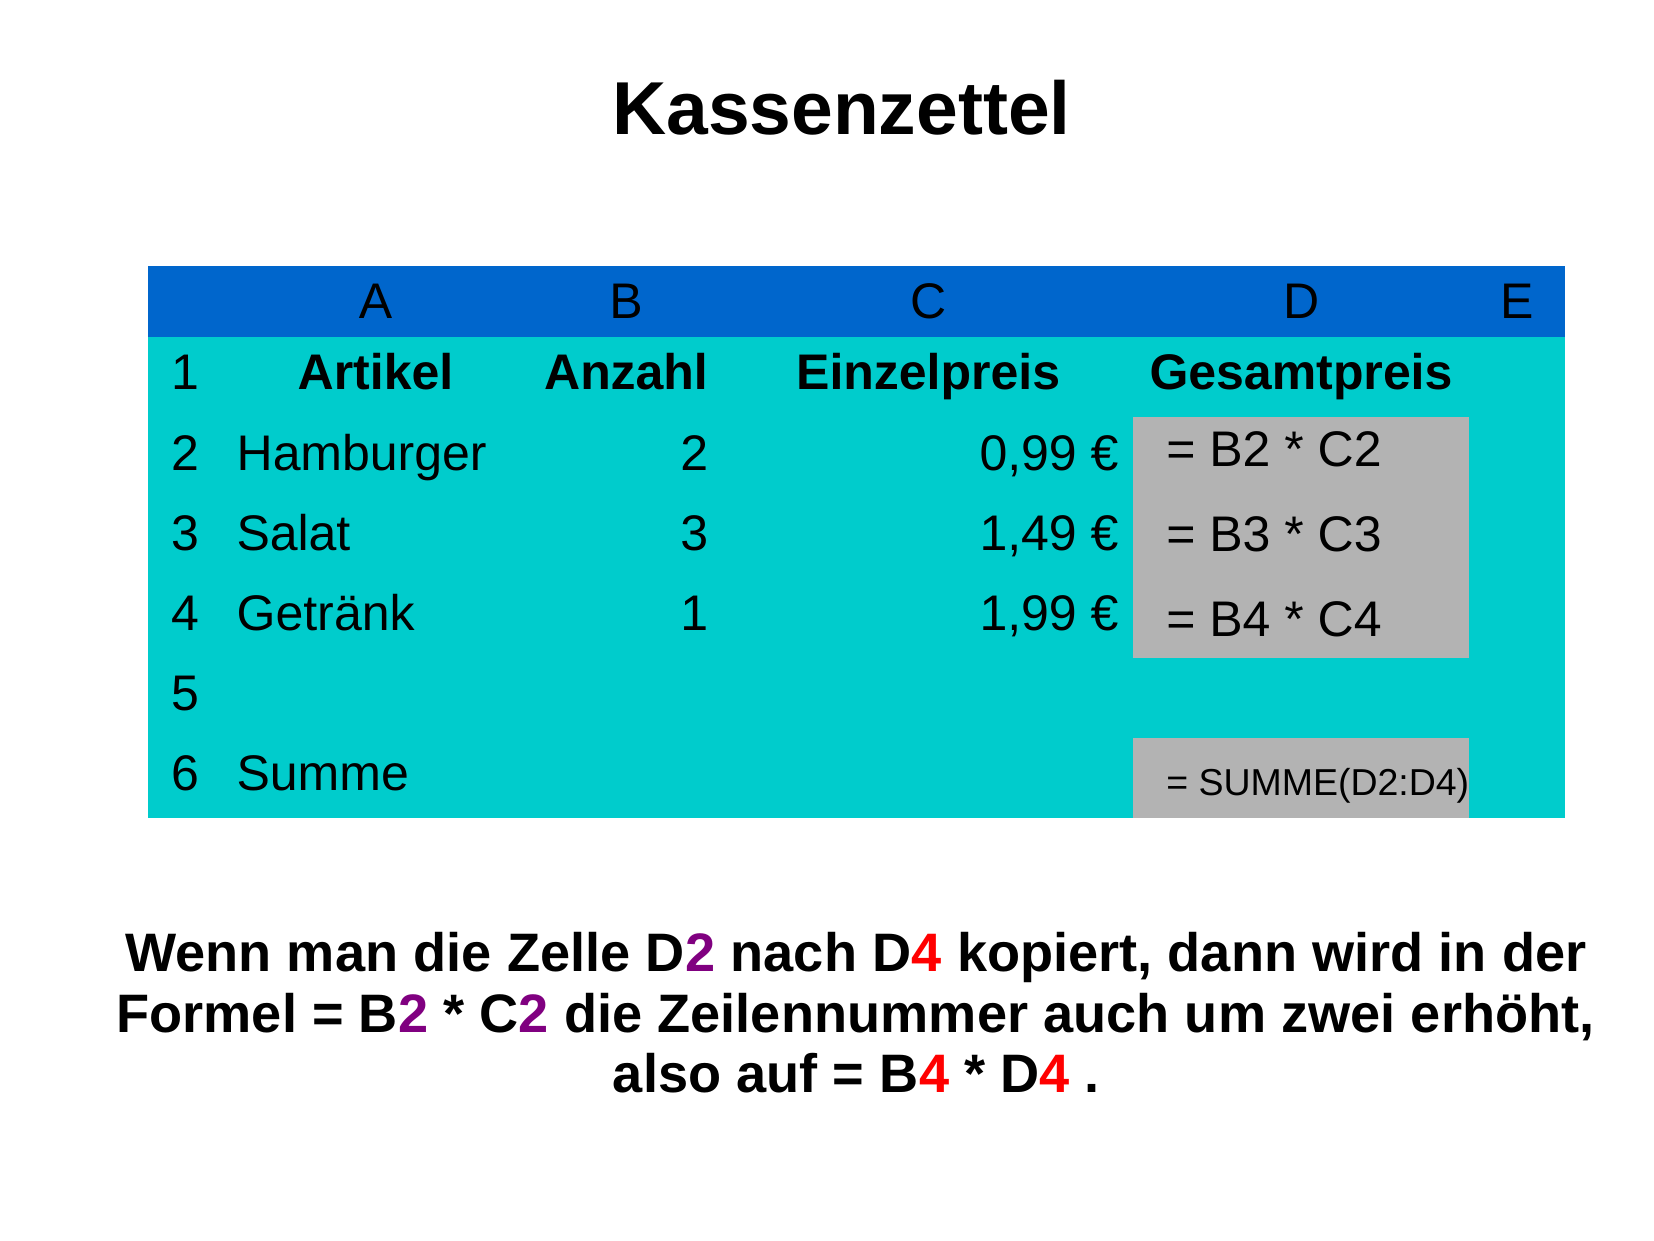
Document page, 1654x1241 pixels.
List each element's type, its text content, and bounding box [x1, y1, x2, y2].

table_cell Einzelpreis [723, 337, 1133, 417]
table_cell Anzahl [529, 337, 723, 417]
table_cell 5 [148, 658, 222, 738]
table_cell [222, 658, 529, 738]
text_box = B2 * C2 = B3 * C3 = B4 * C4 = SUMME(D2:D4) [1151, 413, 1595, 812]
table_header C [723, 266, 1133, 337]
table_cell Artikel [222, 337, 529, 417]
table_cell [1133, 658, 1151, 738]
table_cell Hamburger [222, 417, 529, 497]
table_cell 3 [148, 497, 222, 578]
table_cell [1133, 578, 1151, 658]
table_cell Salat [222, 497, 529, 578]
table_cell [1133, 738, 1469, 818]
table_cell 4 [148, 578, 222, 658]
table_cell [1469, 812, 1565, 818]
table_cell [723, 658, 1133, 738]
table_cell Getränk [222, 578, 529, 658]
table_cell 2 [148, 417, 222, 497]
table_cell [1469, 337, 1565, 413]
text_box Wenn man die Zelle D2 nach D4 kopiert, dann wird in der Formel = B2 * C2 die Zeilennummer auch um zwei erhöht, also auf = B4 * D4 . [88, 915, 1625, 1117]
table_cell [1133, 417, 1151, 497]
table_cell 0,99 € [723, 417, 1133, 497]
table_cell 2 [529, 417, 723, 497]
table_cell [1133, 497, 1151, 578]
table_header D [1133, 266, 1469, 337]
table_header [148, 266, 222, 337]
text_box Kassenzettel [118, 59, 1565, 158]
table_cell [529, 658, 723, 738]
table_cell 1,99 € [723, 578, 1133, 658]
table_cell [529, 738, 723, 818]
table_cell Gesamtpreis [1133, 337, 1469, 417]
table_cell 3 [529, 497, 723, 578]
table_cell [723, 738, 1133, 818]
table_cell Summe [222, 738, 529, 818]
table_header A [222, 266, 529, 337]
table_header E [1469, 266, 1565, 337]
table_cell 1,49 € [723, 497, 1133, 578]
table_header B [529, 266, 723, 337]
table_cell 1 [529, 578, 723, 658]
table_cell 6 [148, 738, 222, 818]
table_cell 1 [148, 337, 222, 417]
